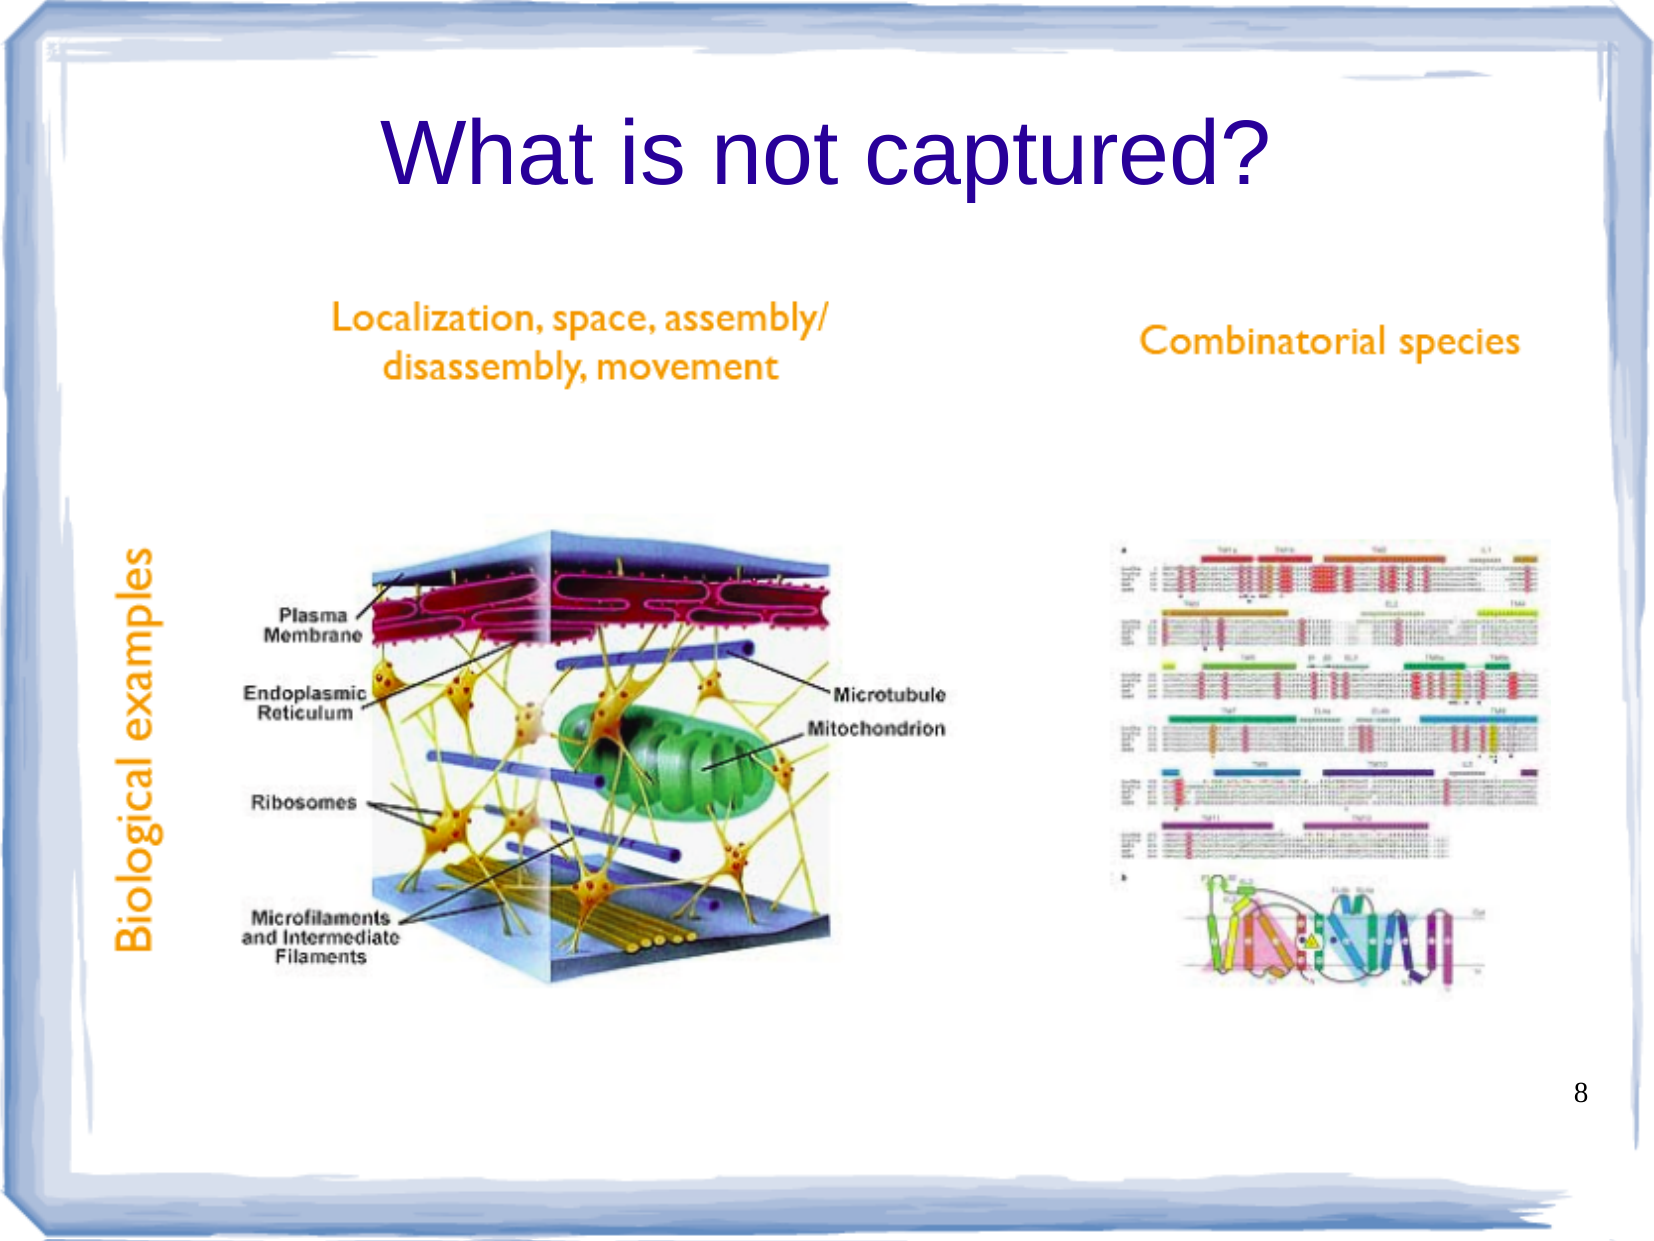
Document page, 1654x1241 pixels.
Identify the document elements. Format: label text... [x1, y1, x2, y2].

picture [0, 0, 1654, 1241]
title What is not captured? [82, 49, 1571, 257]
